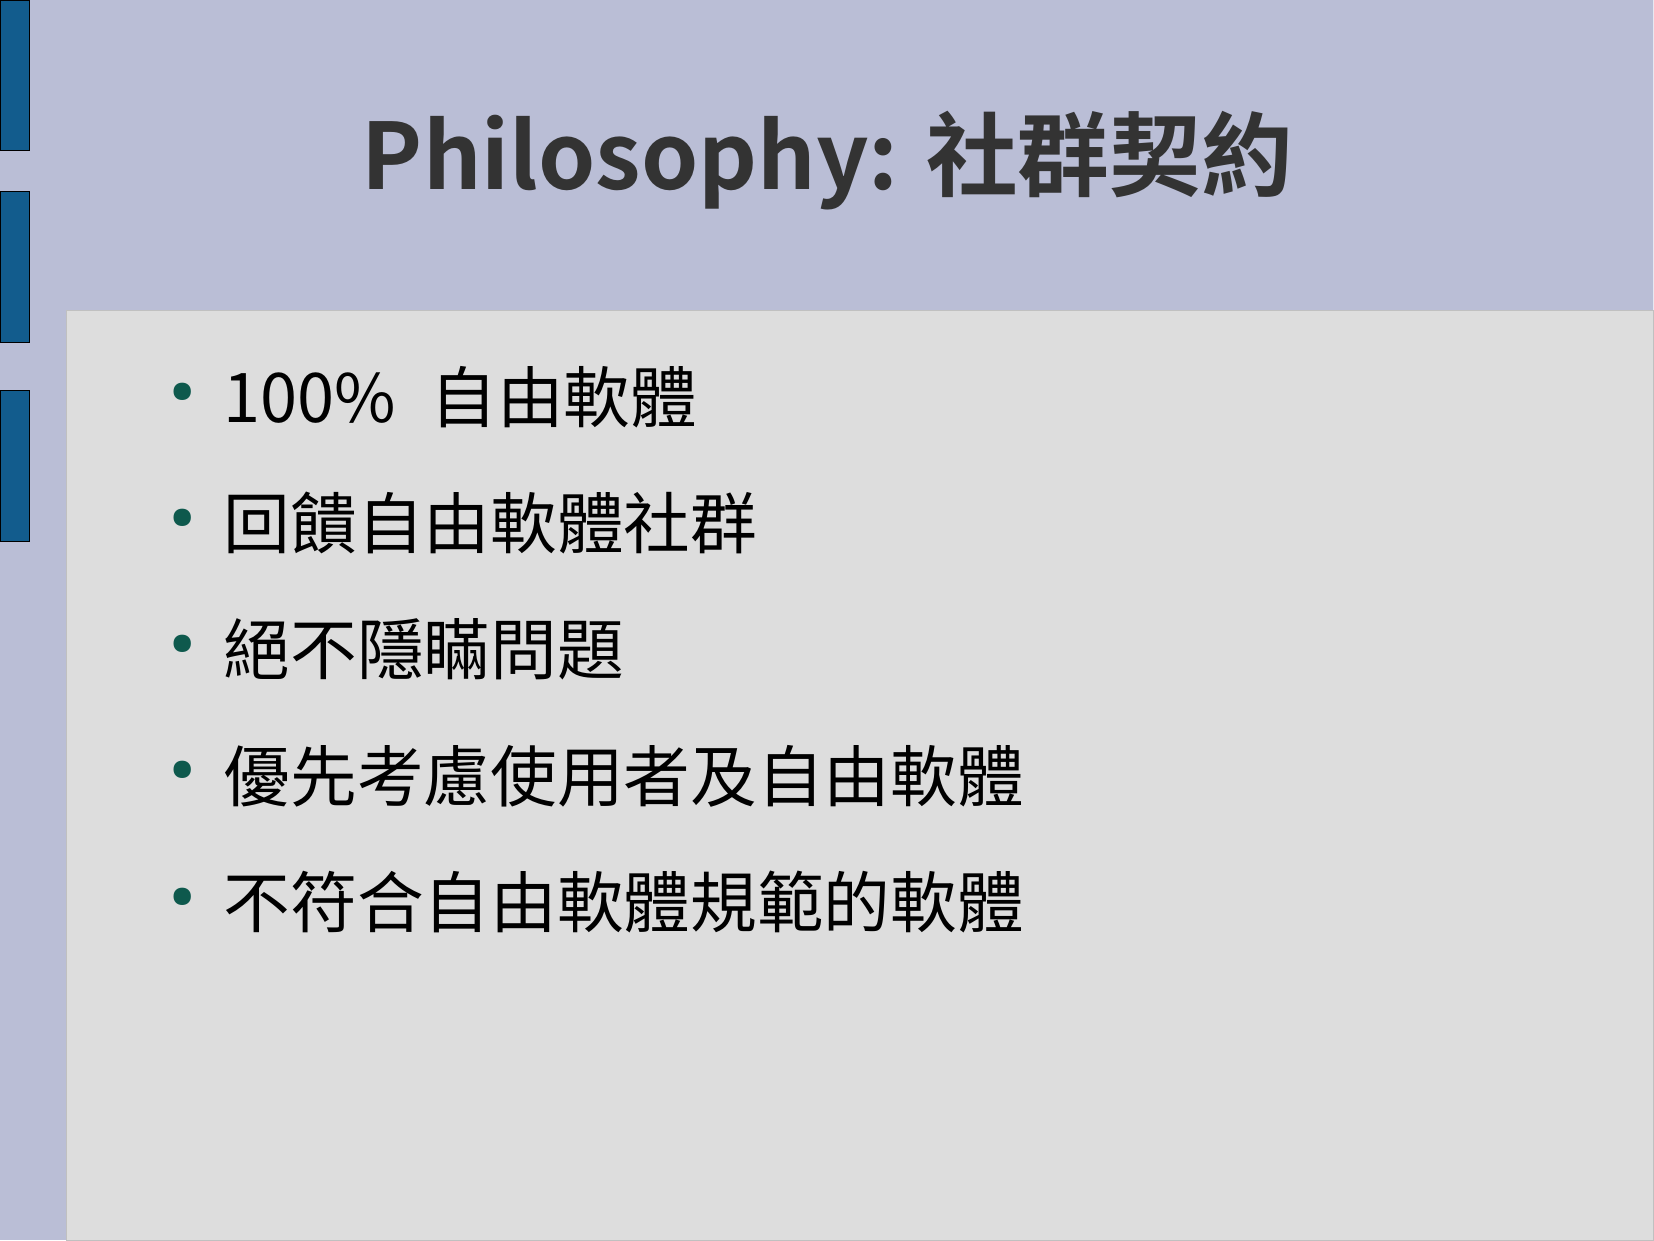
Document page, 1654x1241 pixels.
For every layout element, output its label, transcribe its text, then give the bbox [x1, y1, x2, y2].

list 100% 自由軟體 回饋自由軟體社群 絕不隱瞞問題 優先考慮使用者及自由軟體 不符合自由軟體規範的軟體 [152, 344, 1534, 1127]
title Philosophy:社群契約 [121, 46, 1534, 254]
